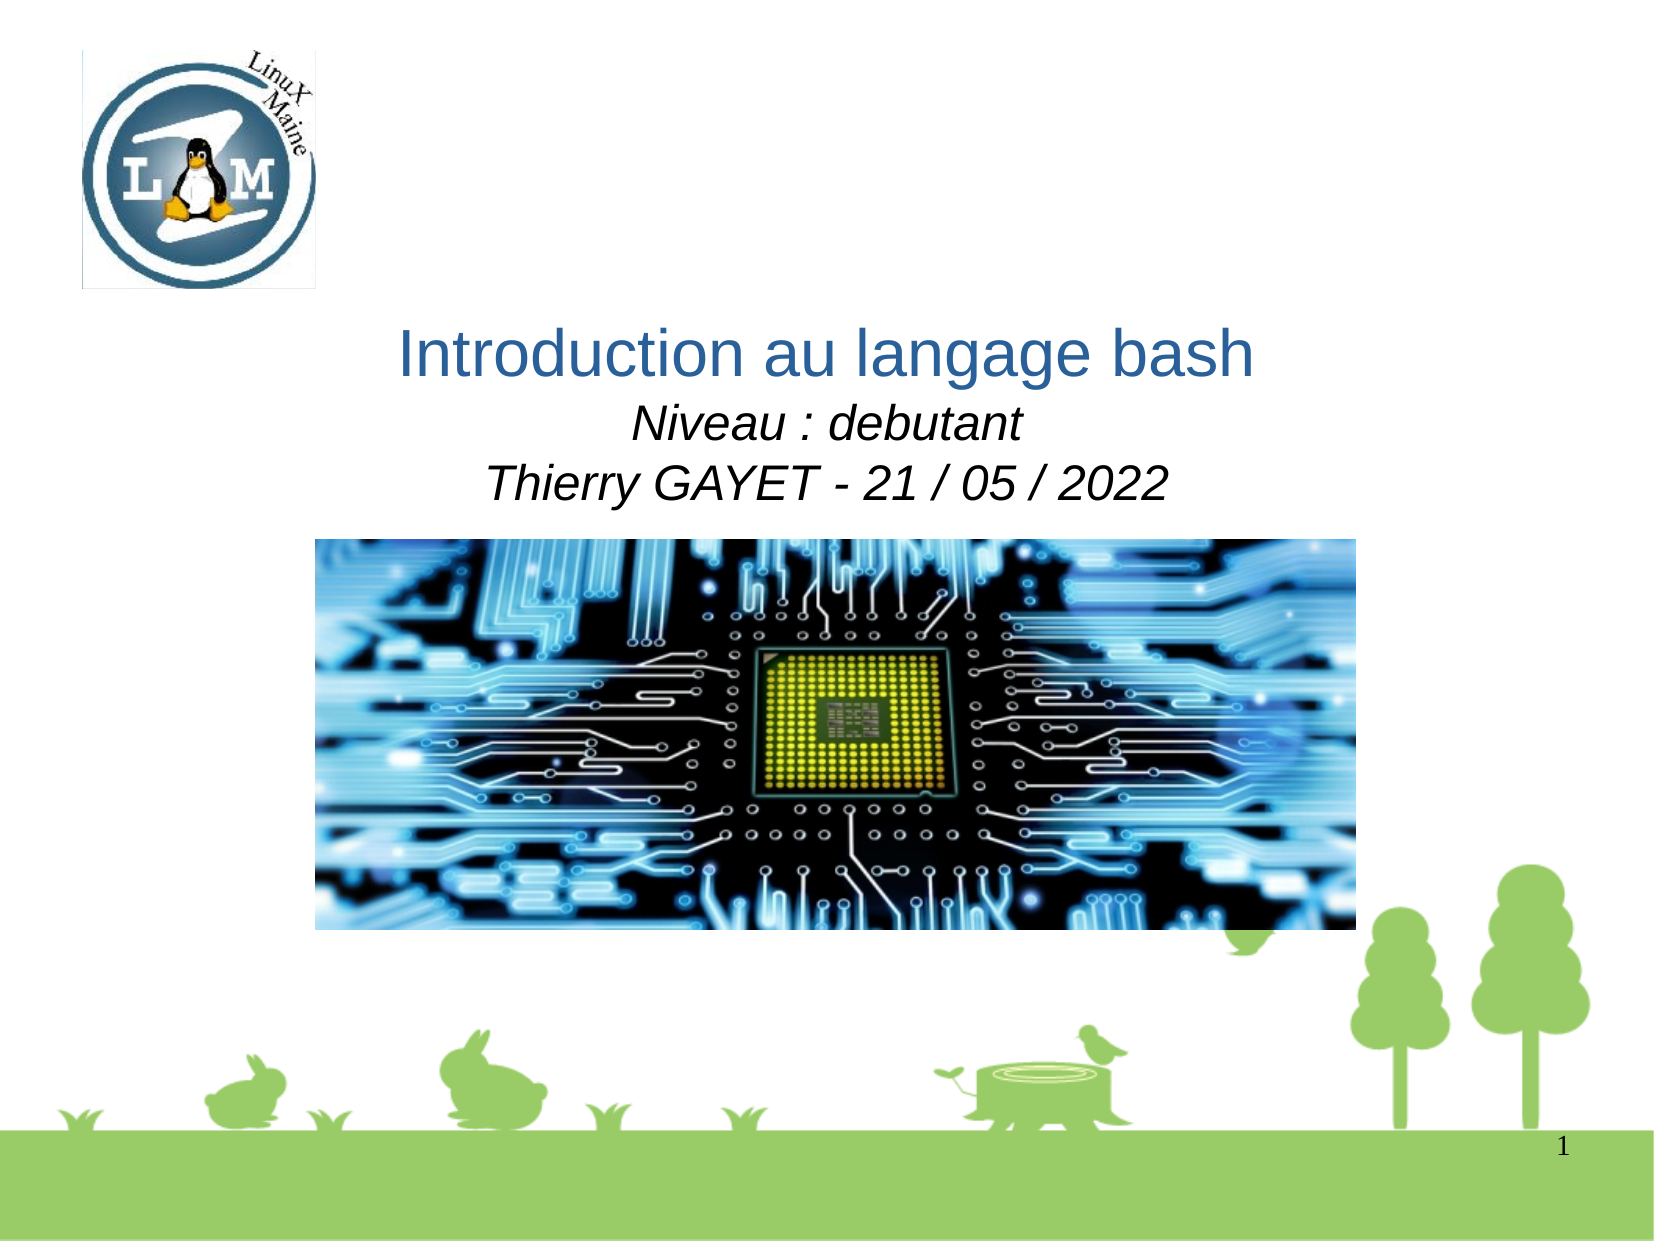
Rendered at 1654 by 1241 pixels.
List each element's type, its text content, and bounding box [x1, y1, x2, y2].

picture [0, 0, 1654, 1241]
text_box Introduction au langage bash Niveau : debutant Thierry GAYET - 21 / 05 / 2022 [82, 240, 1571, 580]
